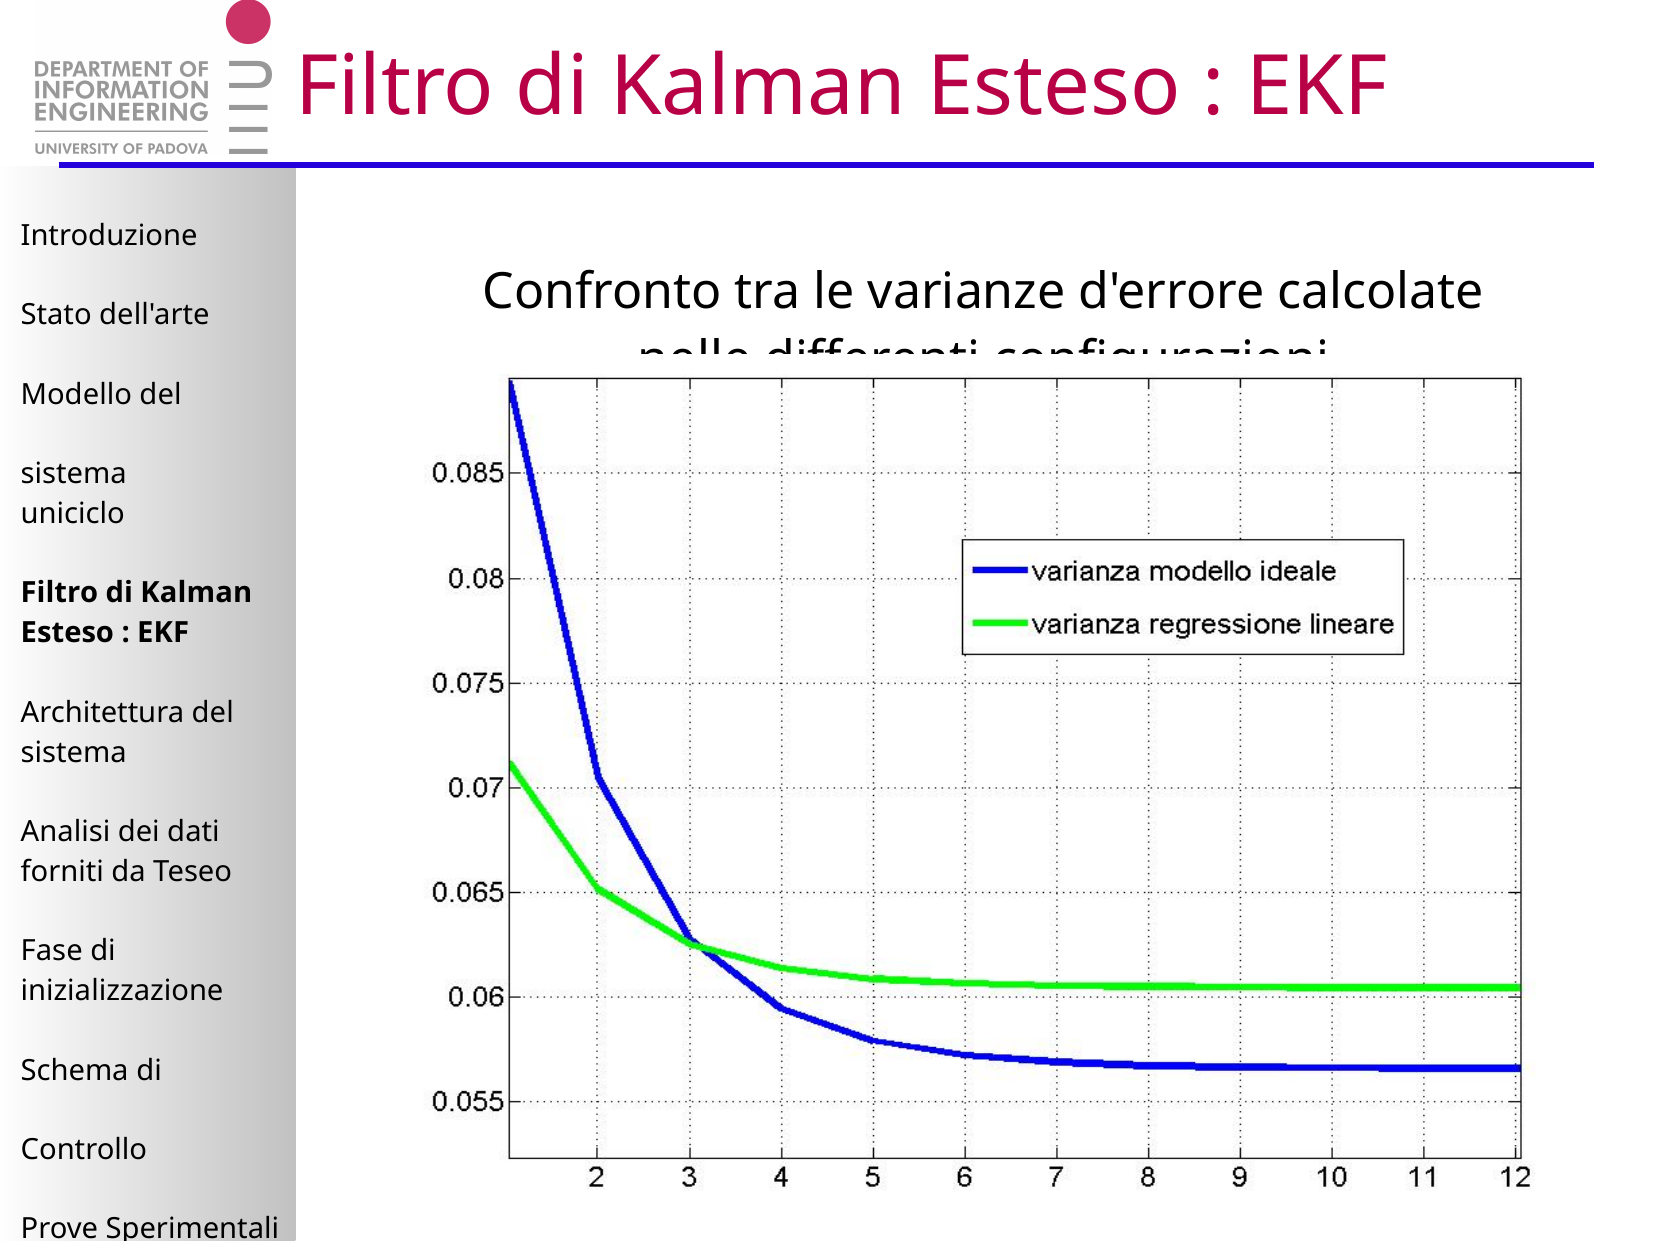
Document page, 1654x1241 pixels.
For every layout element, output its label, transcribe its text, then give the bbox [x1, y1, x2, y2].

text_box Introduzione Stato dell'arte Modello del sistema uniciclo Filtro di Kalman Esteso : EKF Architettura del sistema Analisi dei dati forniti da Teseo Fase di inizializzazione Schema di Controllo Prove Sperimentali Conclusioni Sviluppi futuri [5, 206, 302, 1211]
picture [35, 0, 272, 154]
title Filtro di Kalman Esteso : EKF [295, 16, 1565, 148]
text_box Confronto tra le varianze d'errore calcolate nelle differenti configurazioni [422, 247, 1545, 354]
picture [413, 354, 1565, 1207]
